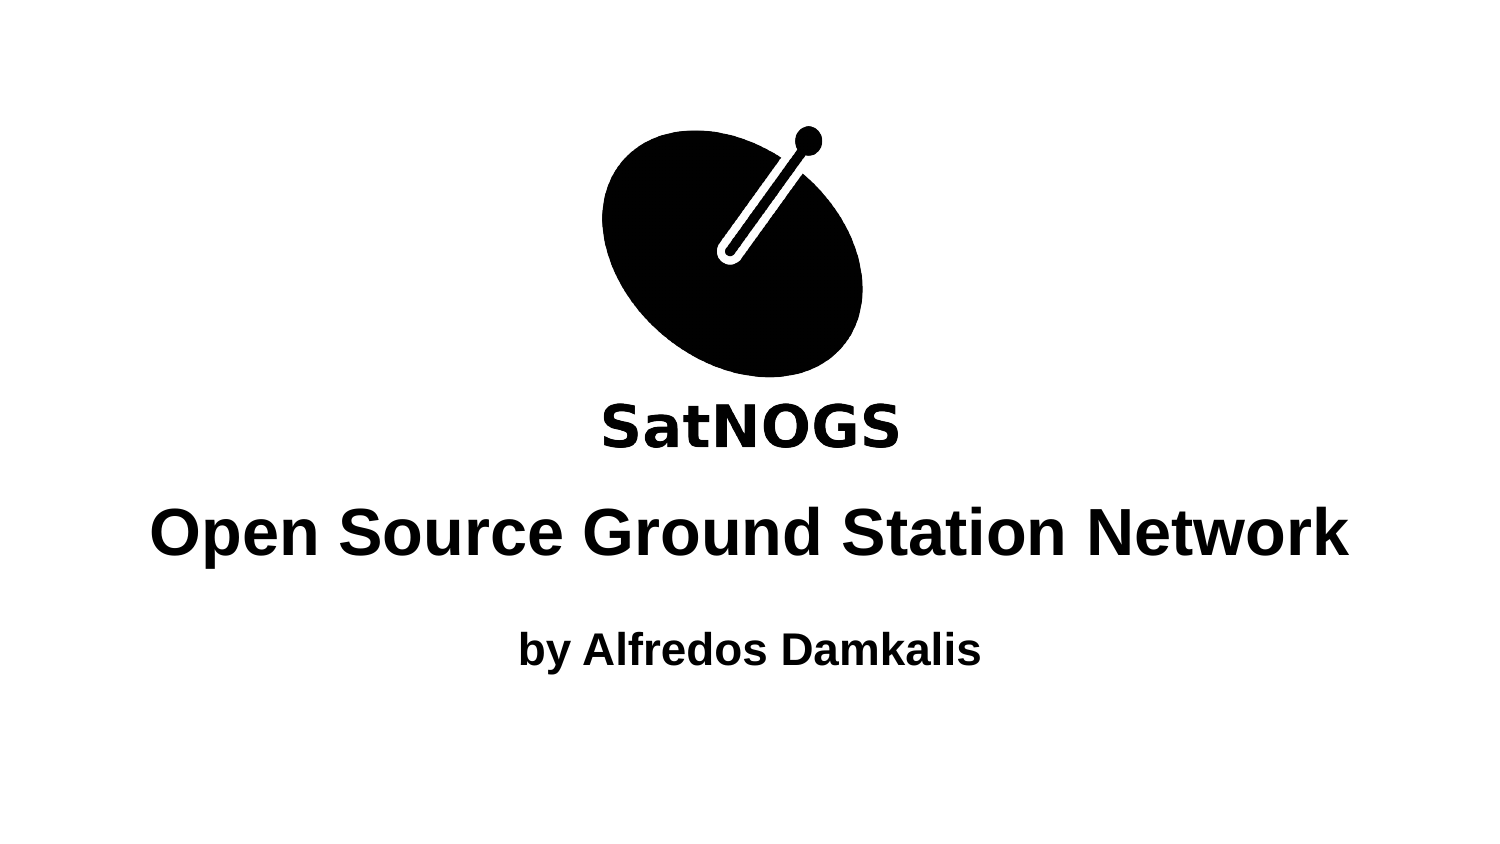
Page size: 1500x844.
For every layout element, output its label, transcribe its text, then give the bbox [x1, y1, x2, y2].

title Open Source Ground Station Network [51, 466, 1449, 584]
picture [602, 126, 898, 448]
title by Alfredos Damkalis [51, 584, 1449, 710]
